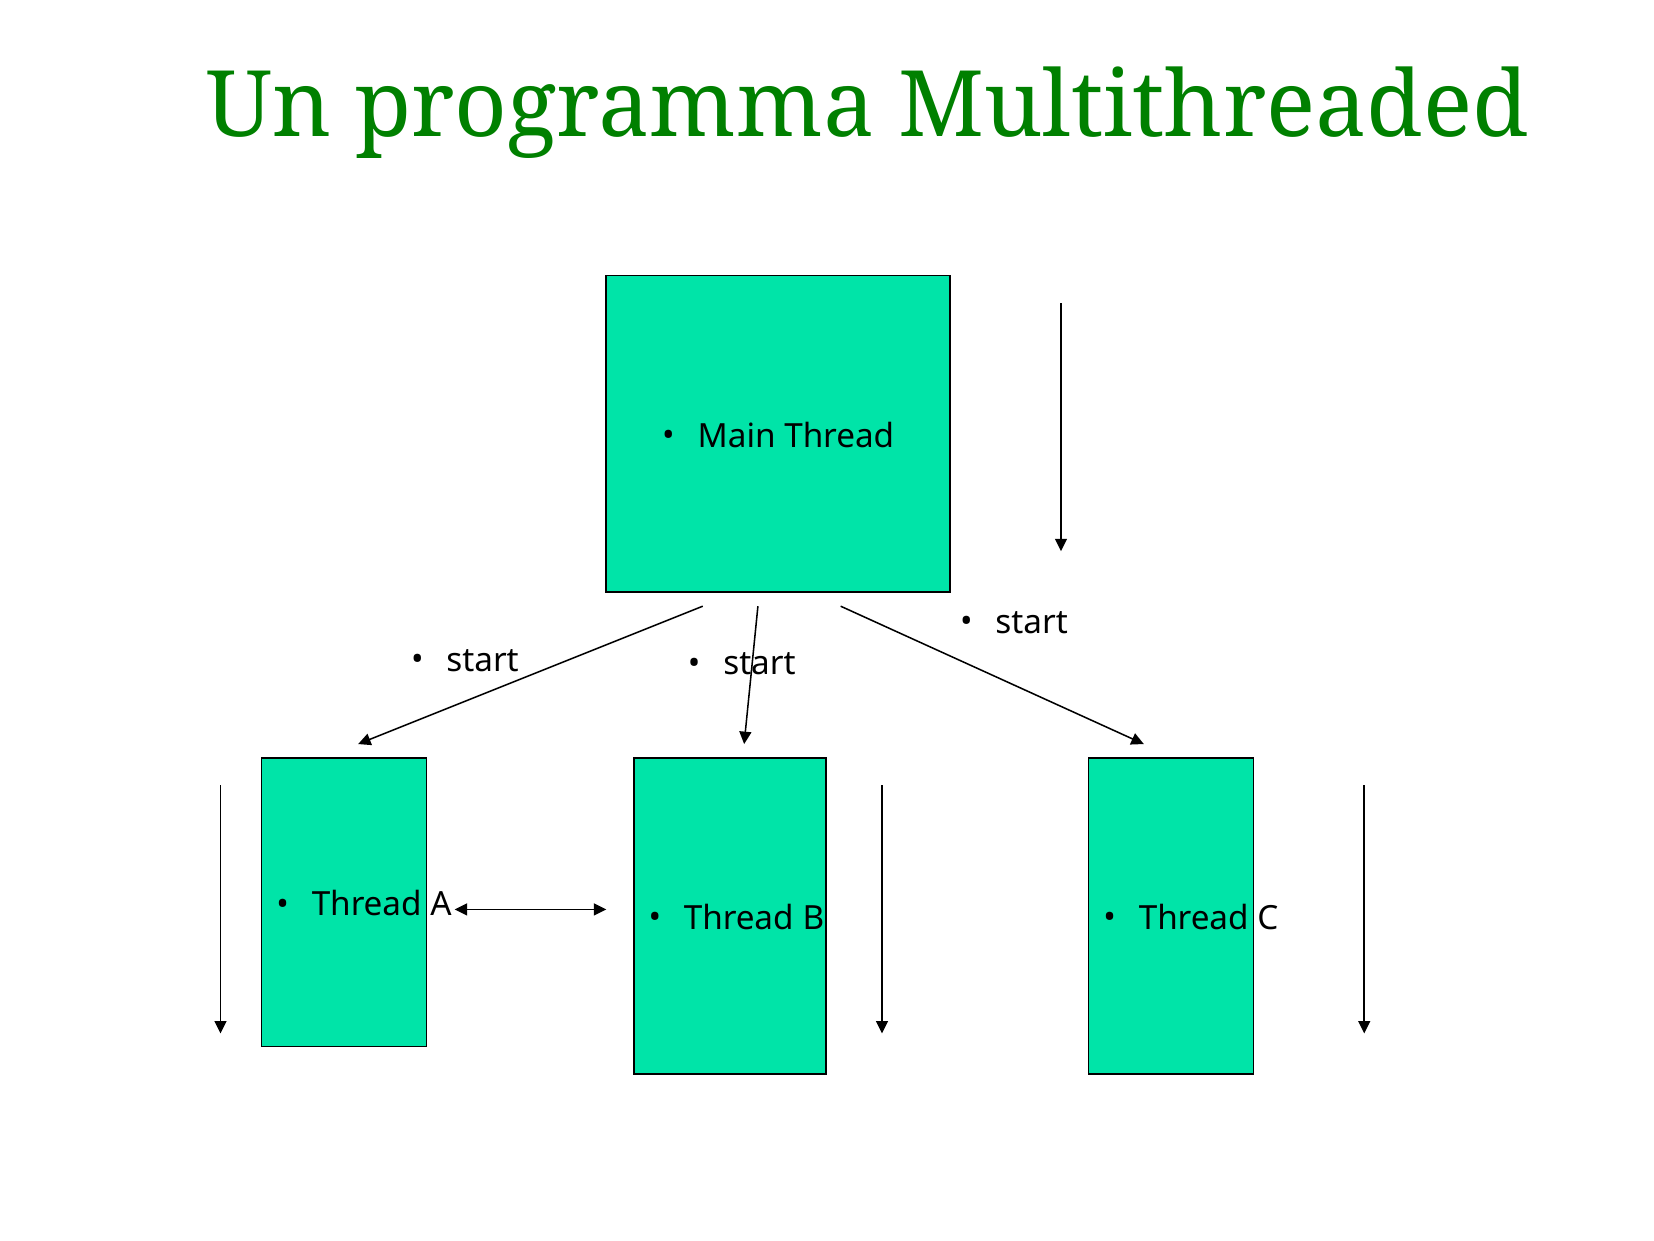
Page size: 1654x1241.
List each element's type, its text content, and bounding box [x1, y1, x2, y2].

text_box start [396, 630, 514, 691]
text_box Thread C [1088, 757, 1254, 1075]
text_box Thread A [261, 757, 427, 1047]
text_box start [945, 592, 1063, 653]
text_box Thread B [633, 757, 827, 1075]
text_box Un programma Multithreaded [165, 0, 1571, 172]
text_box start [673, 633, 791, 695]
text_box Main Thread [606, 275, 951, 592]
